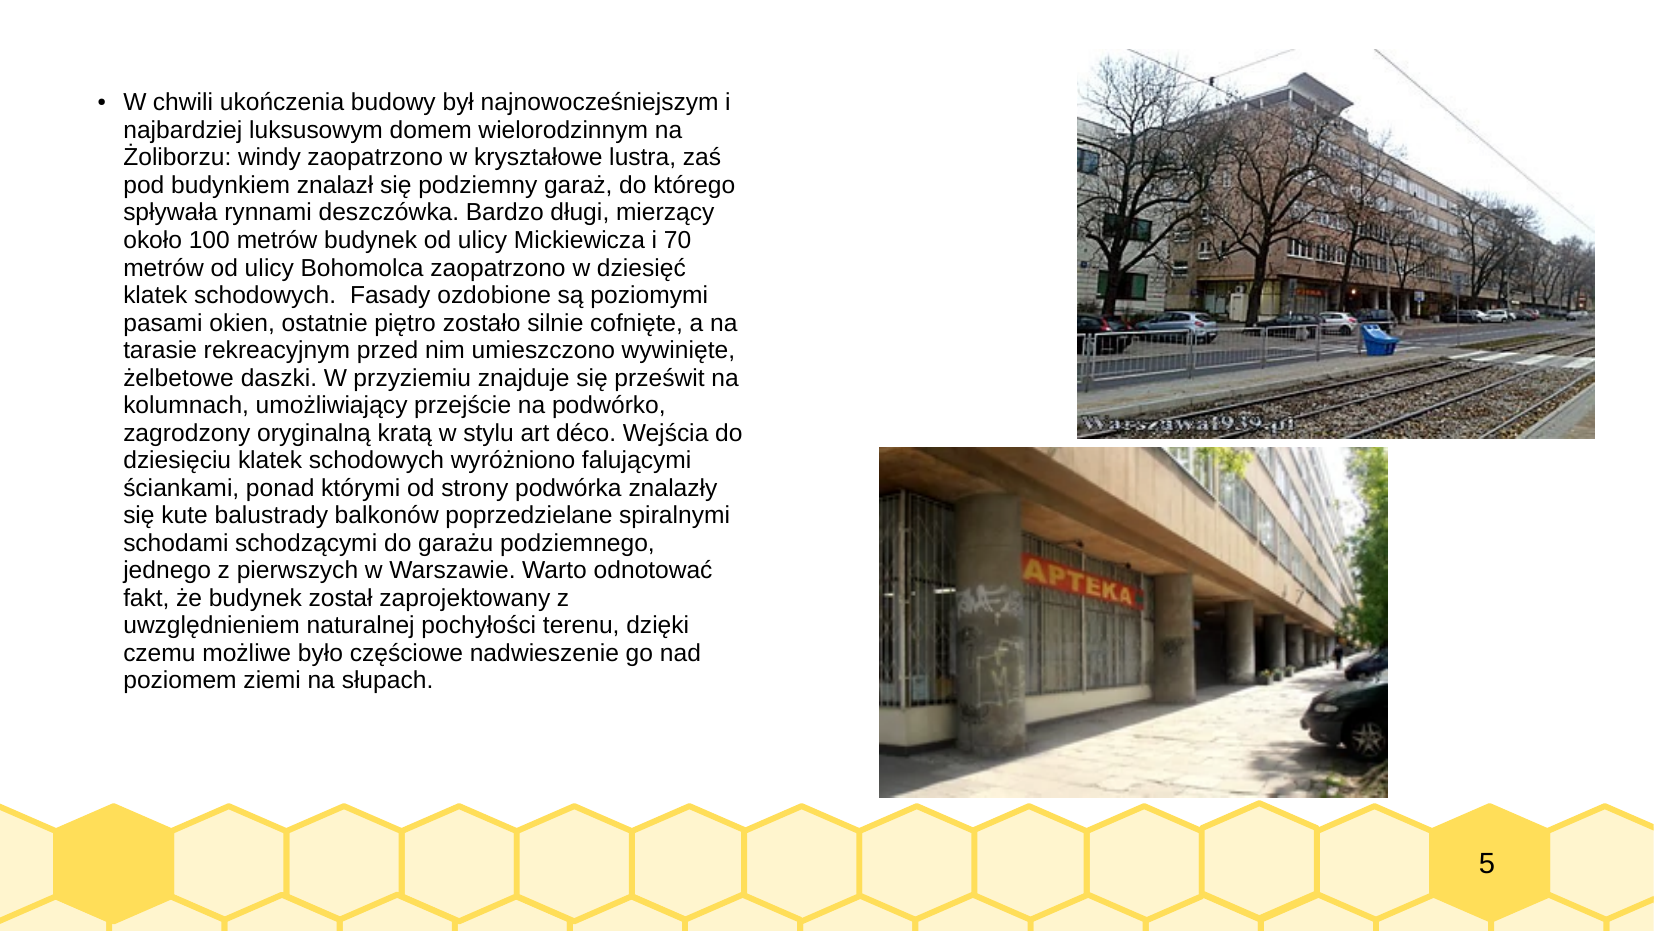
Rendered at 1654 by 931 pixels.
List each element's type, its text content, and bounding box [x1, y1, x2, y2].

list W chwili ukończenia budowy był najnowocześniejszym i najbardziej luksusowym domem wielorodzinnym na Żoliborzu: windy zaopatrzono w kryształowe lustra, zaś pod budynkiem znalazł się podziemny garaż, do którego spływała rynnami deszczówka. Bardzo długi, mierzący około 100 metrów budynek od ulicy Mickiewicza i 70 metrów od ulicy Bohomolca zaopatrzono w dziesięć klatek schodowych. Fasady ozdobione są poziomymi pasami okien, ostatnie piętro zostało silnie cofnięte, a na tarasie rekreacyjnym przed nim umieszczono wywinięte, żelbetowe daszki. W przyziemiu znajduje się prześwit na kolumnach, umożliwiający przejście na podwórko, zagrodzony oryginalną kratą w stylu art déco. Wejścia do dziesięciu klatek schodowych wyróżniono falującymi ściankami, ponad którymi od strony podwórka znalazły się kute balustrady balkonów poprzedzielane spiralnymi schodami schodzącymi do garażu podziemnego, jednego z pierwszych w Warszawie. Warto odnotować fakt, że budynek został zaprojektowany z uwzględnieniem naturalnej pochyłości terenu, dzięki czemu możliwe było częściowe nadwieszenie go nad poziomem ziemi na słupach. [88, 88, 745, 728]
picture [1077, 49, 1595, 439]
picture [879, 447, 1388, 798]
